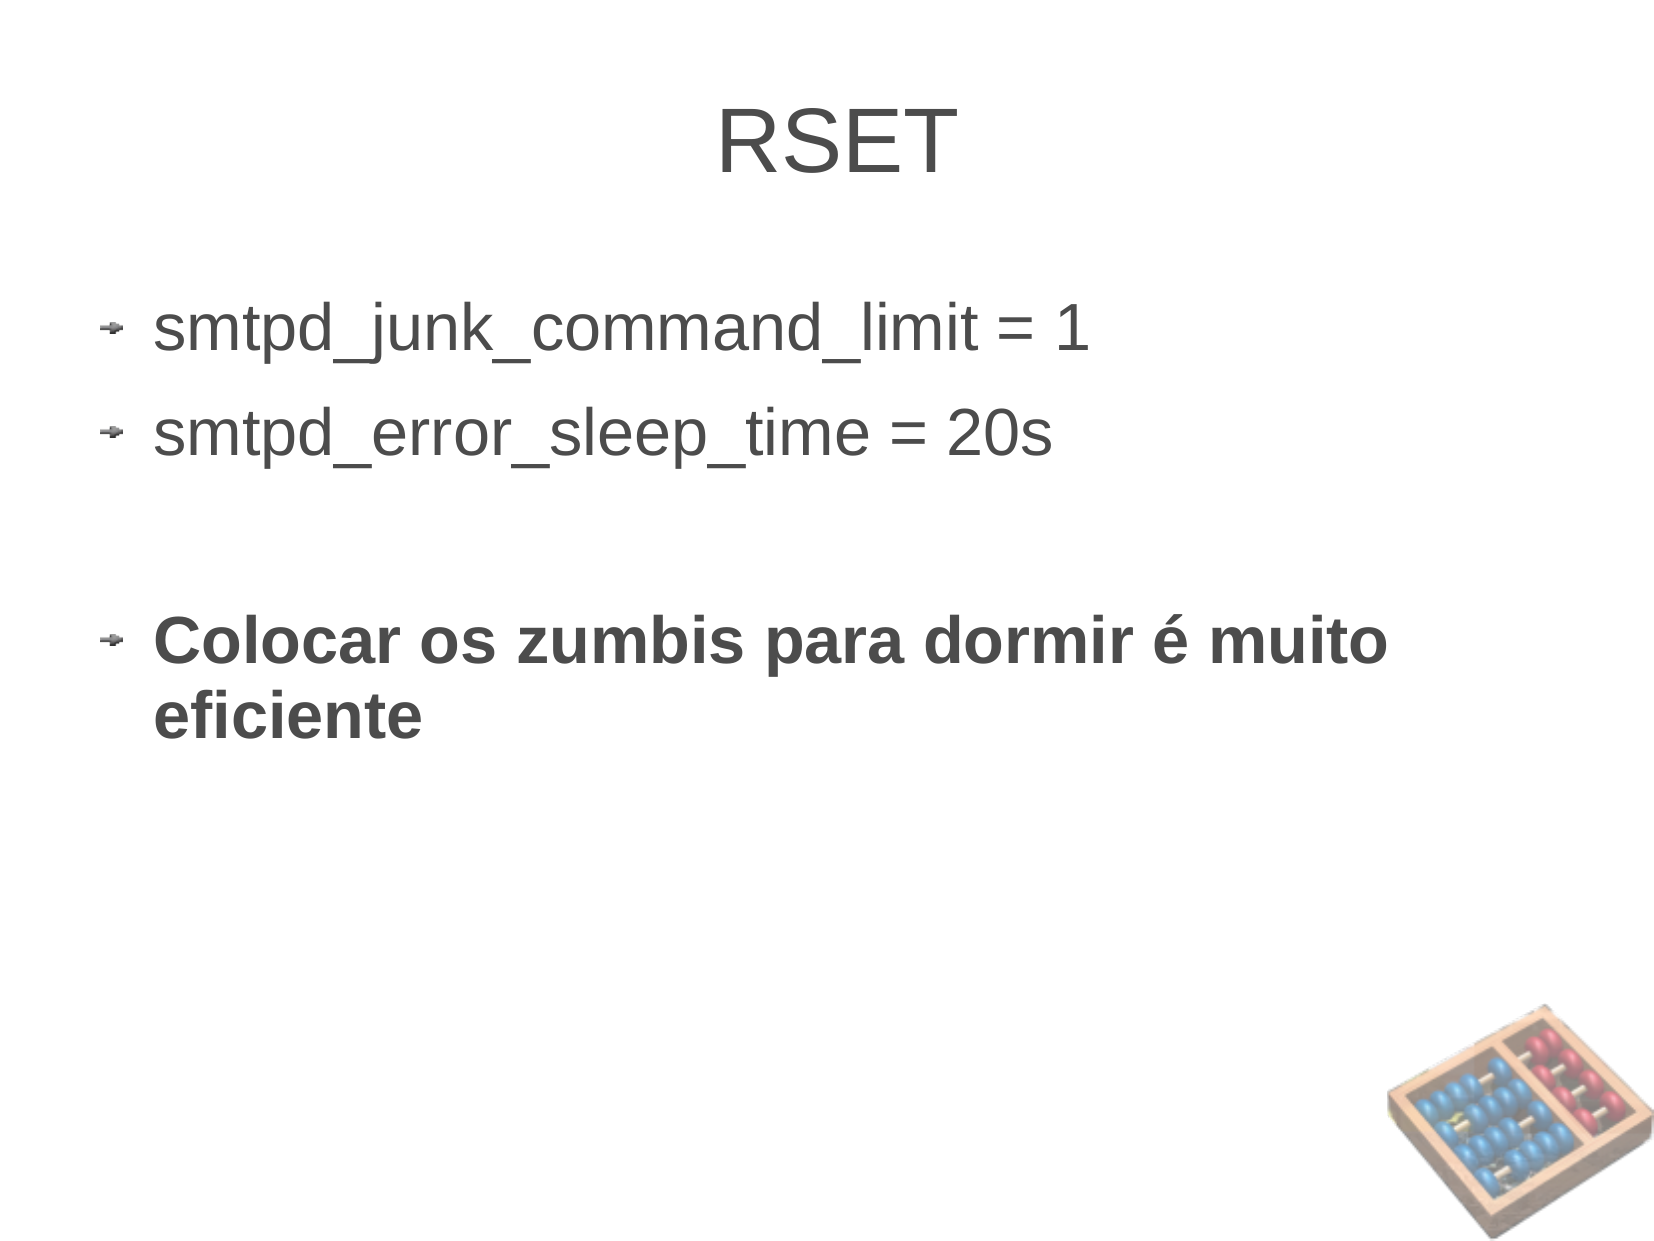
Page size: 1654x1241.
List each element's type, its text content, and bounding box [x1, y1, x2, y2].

list smtpd_junk_command_limit = 1 smtpd_error_sleep_time = 20s Colocar os zumbis para dormir é muito eficiente [82, 290, 1571, 1109]
title RSET [75, 37, 1601, 245]
